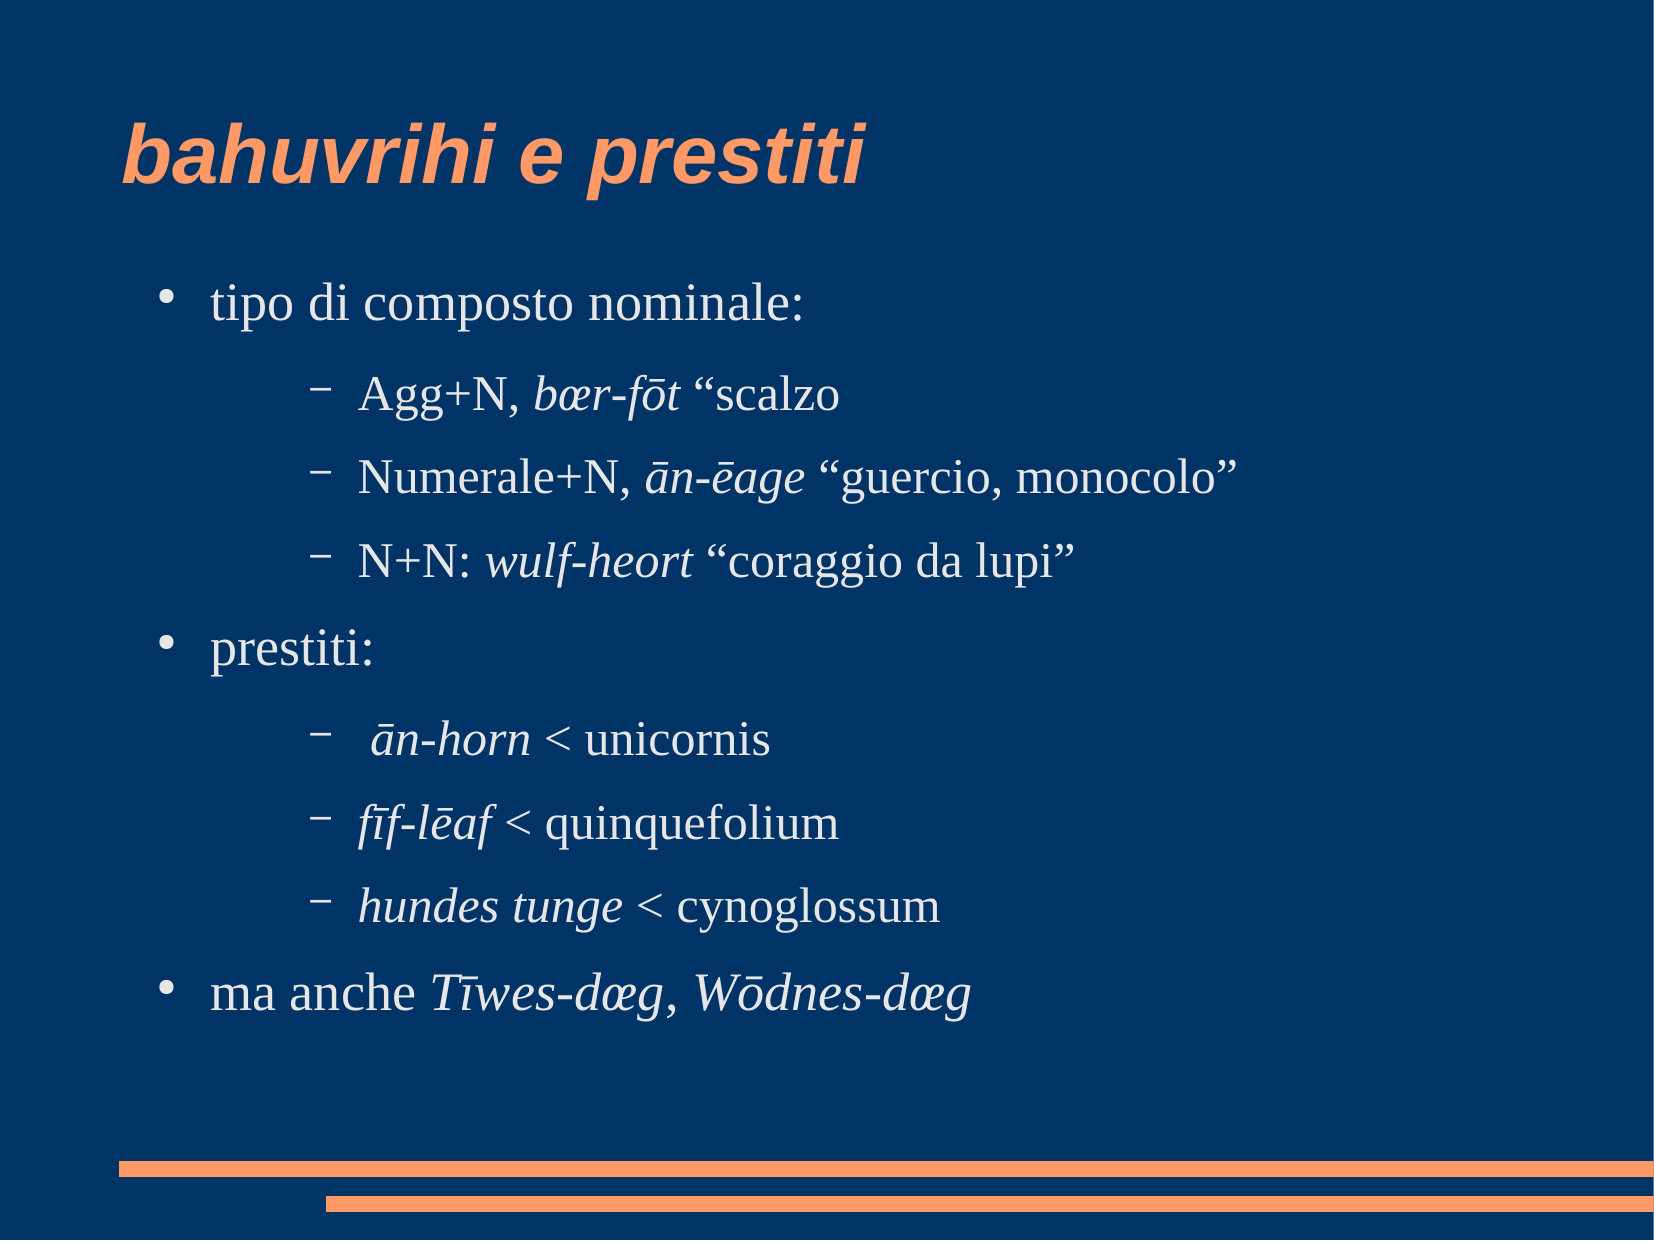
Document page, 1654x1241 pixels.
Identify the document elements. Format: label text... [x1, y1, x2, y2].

title bahuvrihi e prestiti [121, 53, 1534, 246]
list tipo di composto nominale: Agg+N, bœr-fōt “scalzo Numerale+N, ān-ēage “guercio, monocolo” N+N: wulf-heort “coraggio da lupi” prestiti: ān-horn < unicornis fīf-lēaf < quinquefolium hundes tunge < cynoglossum ma anche Tīwes-dœg, Wōdnes-dœg [121, 265, 1561, 1126]
